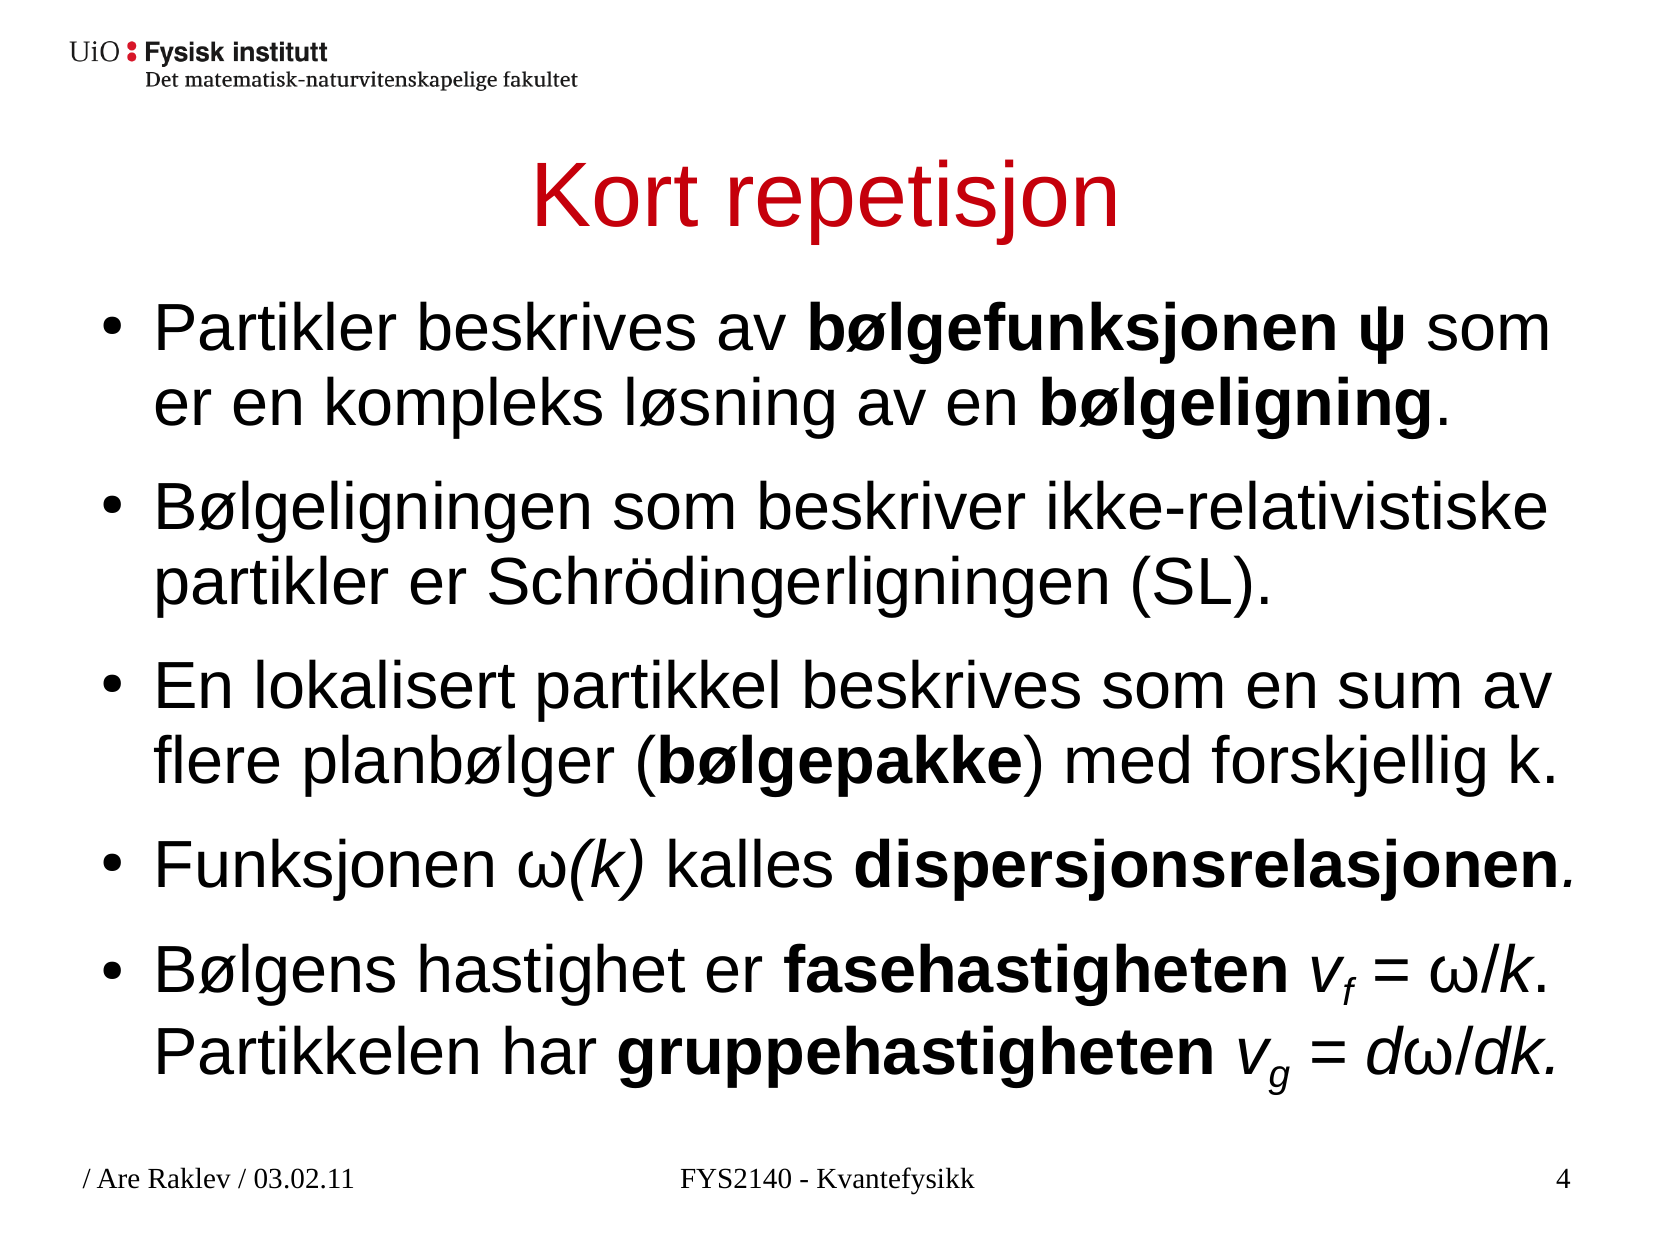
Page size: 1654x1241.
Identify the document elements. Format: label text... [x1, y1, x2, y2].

title Kort repetisjon [82, 90, 1571, 290]
list Partikler beskrives av bølgefunksjonen ψ som er en kompleks løsning av en bølgeligning. Bølgeligningen som beskriver ikke-relativistiske partikler er Schrödingerligningen (SL). En lokalisert partikkel beskrives som en sum av flere planbølger (bølgepakke) med forskjellig k. Funksjonen ω(k) kalles dispersjonsrelasjonen. Bølgens hastighet er fasehastigheten vf = ω/k. Partikkelen har gruppehastigheten vg = dω/dk. [82, 290, 1613, 1163]
picture [68, 37, 581, 93]
